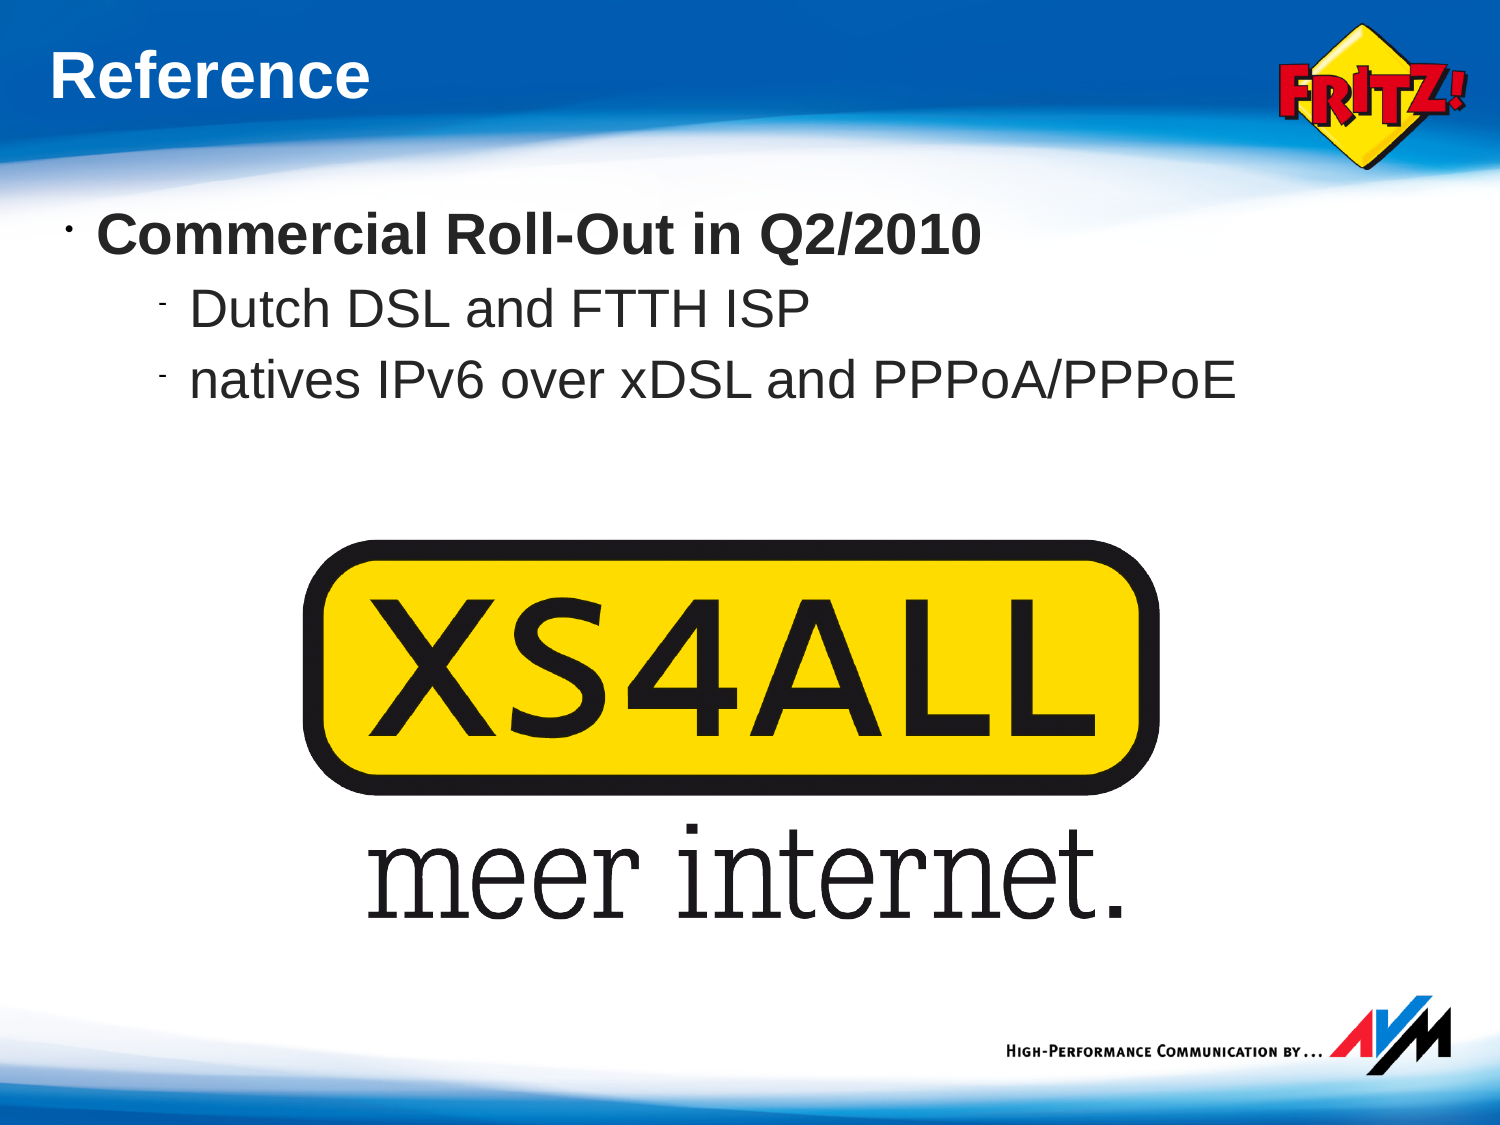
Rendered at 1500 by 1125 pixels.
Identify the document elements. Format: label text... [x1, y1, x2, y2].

picture [0, 0, 1500, 263]
picture [287, 524, 1175, 935]
title Reference [34, 24, 1443, 119]
list Commercial Roll-Out in Q2/2010 Dutch DSL and FTTH ISP natives IPv6 over xDSL and PPPoA/PPPoE [50, 200, 1450, 988]
picture [0, 976, 1500, 1125]
